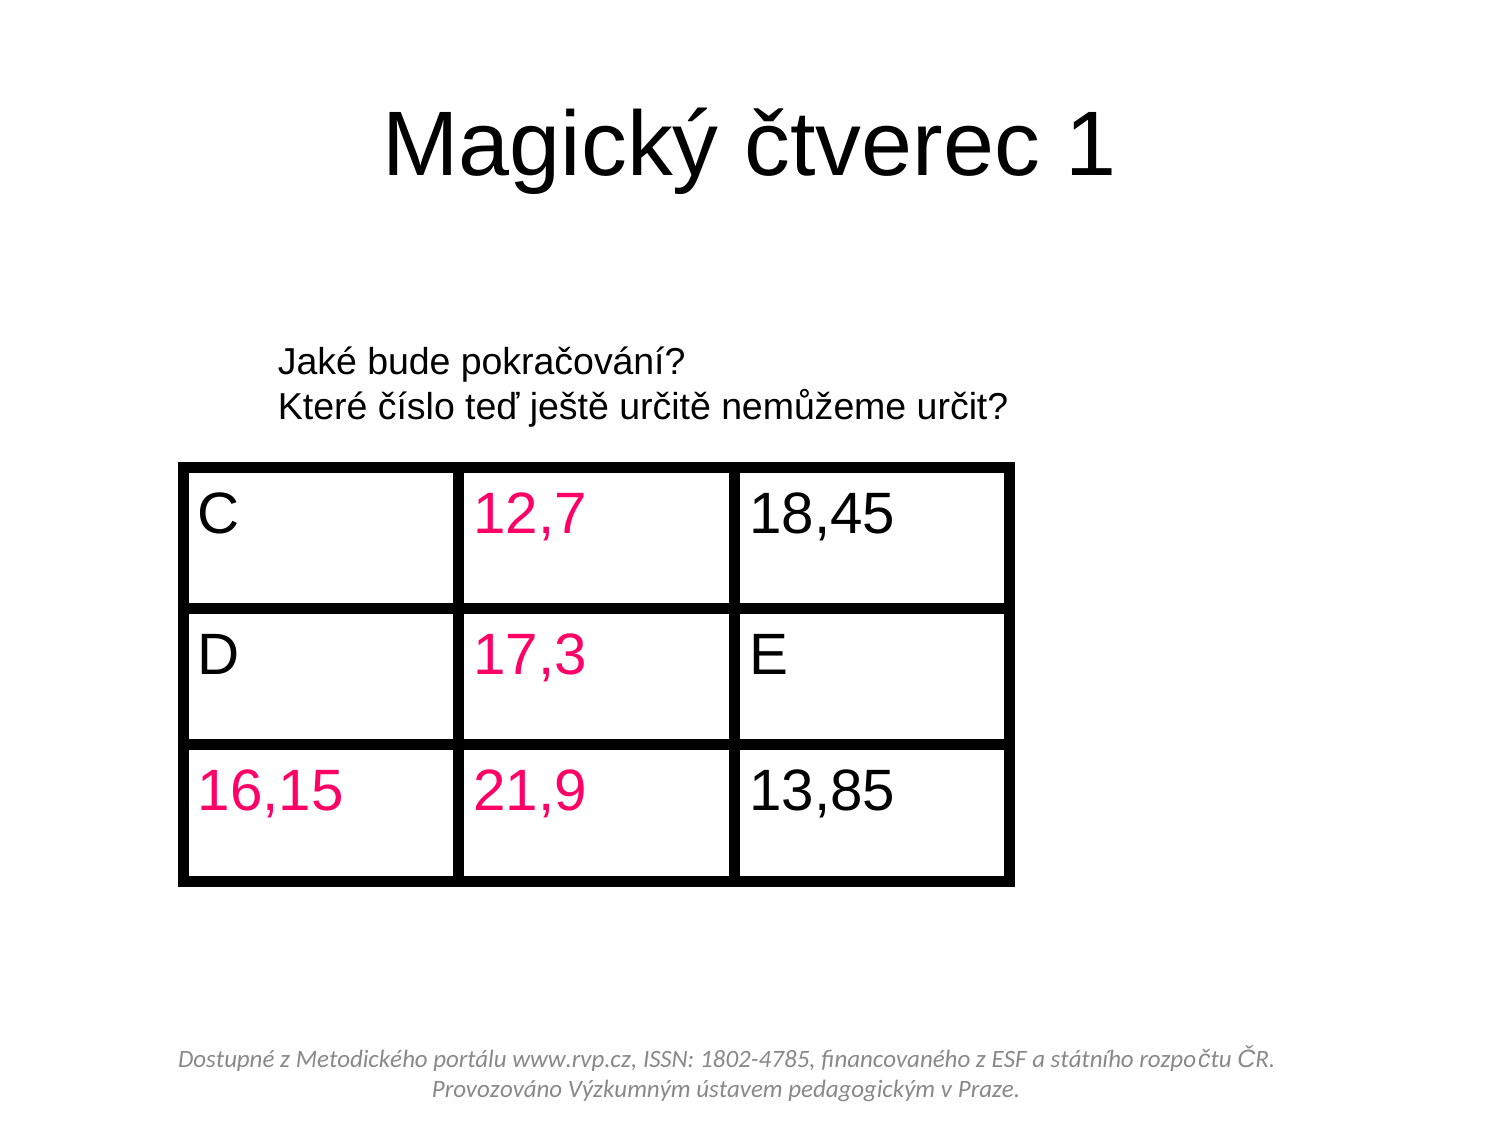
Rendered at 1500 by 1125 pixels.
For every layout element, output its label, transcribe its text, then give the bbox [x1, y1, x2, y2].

table_cell D [189, 614, 453, 739]
text_box Magický čtverec 1 [75, 45, 1426, 233]
table_cell 13,85 [740, 750, 1004, 876]
table_header 18,45 [740, 473, 1004, 603]
table_header 12,7 [464, 473, 729, 603]
text_box Dostupné z Metodického portálu www.rvp.cz, ISSN: 1802-4785, financovaného z ESF a státního rozpočtu ČR. Provozováno Výzkumným ústavem pedagogickým v Praze. [105, 1042, 1348, 1103]
text_box Jaké bude pokračování? Které číslo teď ještě určitě nemůžeme určit? [263, 329, 1024, 435]
table_cell 21,9 [464, 750, 729, 876]
table_cell E [740, 614, 1004, 739]
table_cell 17,3 [464, 614, 729, 739]
table_cell 16,15 [189, 750, 453, 876]
table_header C [189, 473, 453, 603]
